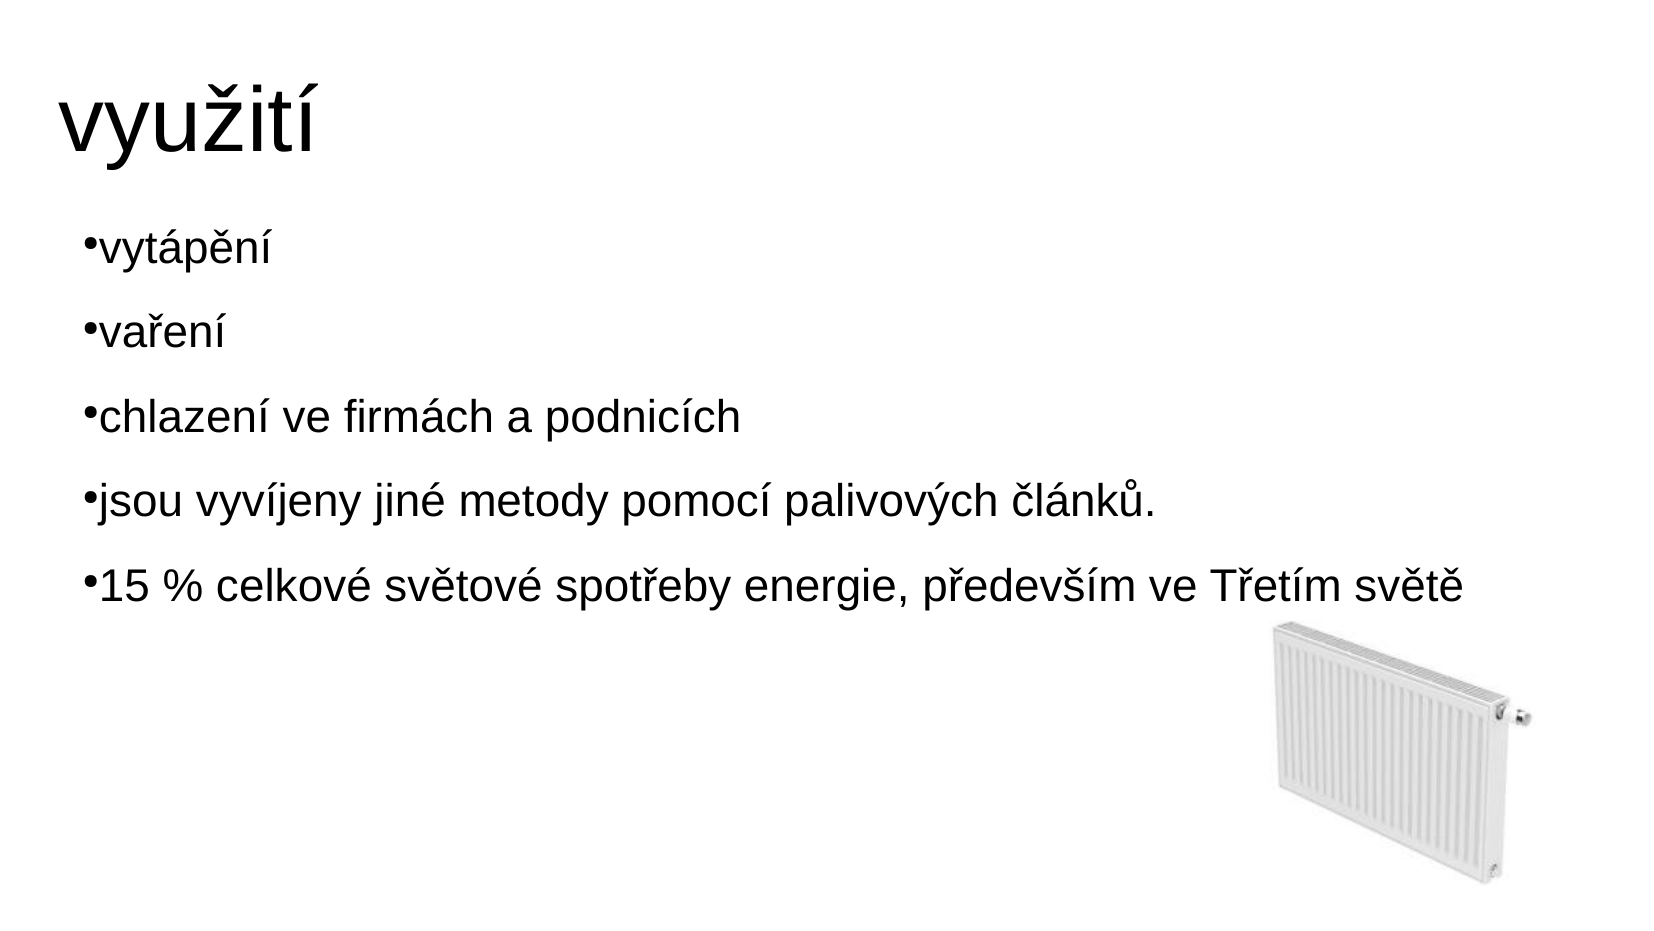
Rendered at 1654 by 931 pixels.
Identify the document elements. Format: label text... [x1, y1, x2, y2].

title využití [59, 37, 1548, 193]
picture [1269, 620, 1536, 886]
list vytápění vaření chlazení ve firmách a podnicích jsou vyvíjeny jiné metody pomocí palivových článků. 15 % celkové světové spotřeby energie, především ve Třetím světě [82, 217, 1571, 758]
